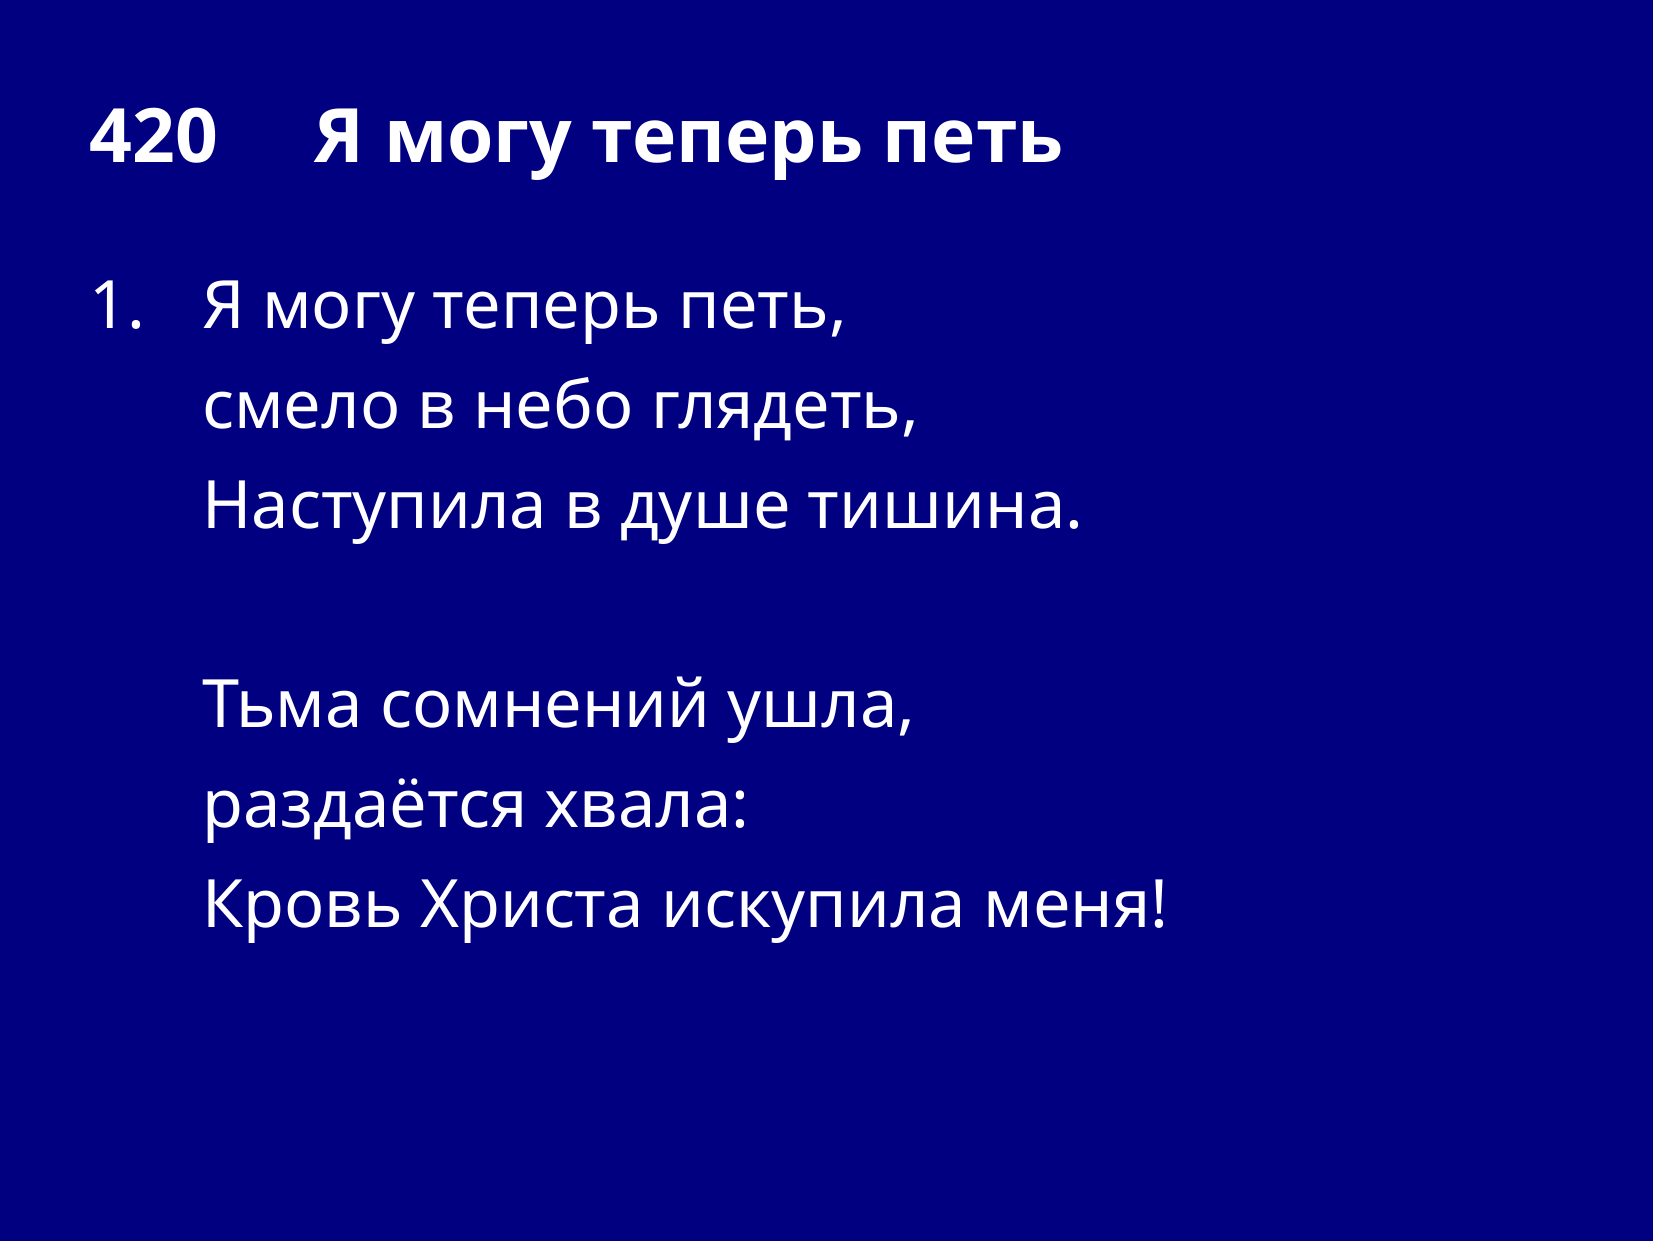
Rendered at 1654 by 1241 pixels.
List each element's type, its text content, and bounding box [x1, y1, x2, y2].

text_box 1. Я могу теперь петь, смело в небо глядеть, Наступила в душе тишина. Тьма сомнений ушла, раздаётся хвала: Кровь Христа искупила меня! [75, 188, 1576, 1163]
text_box 420 Я могу теперь петь [75, 75, 1576, 188]
